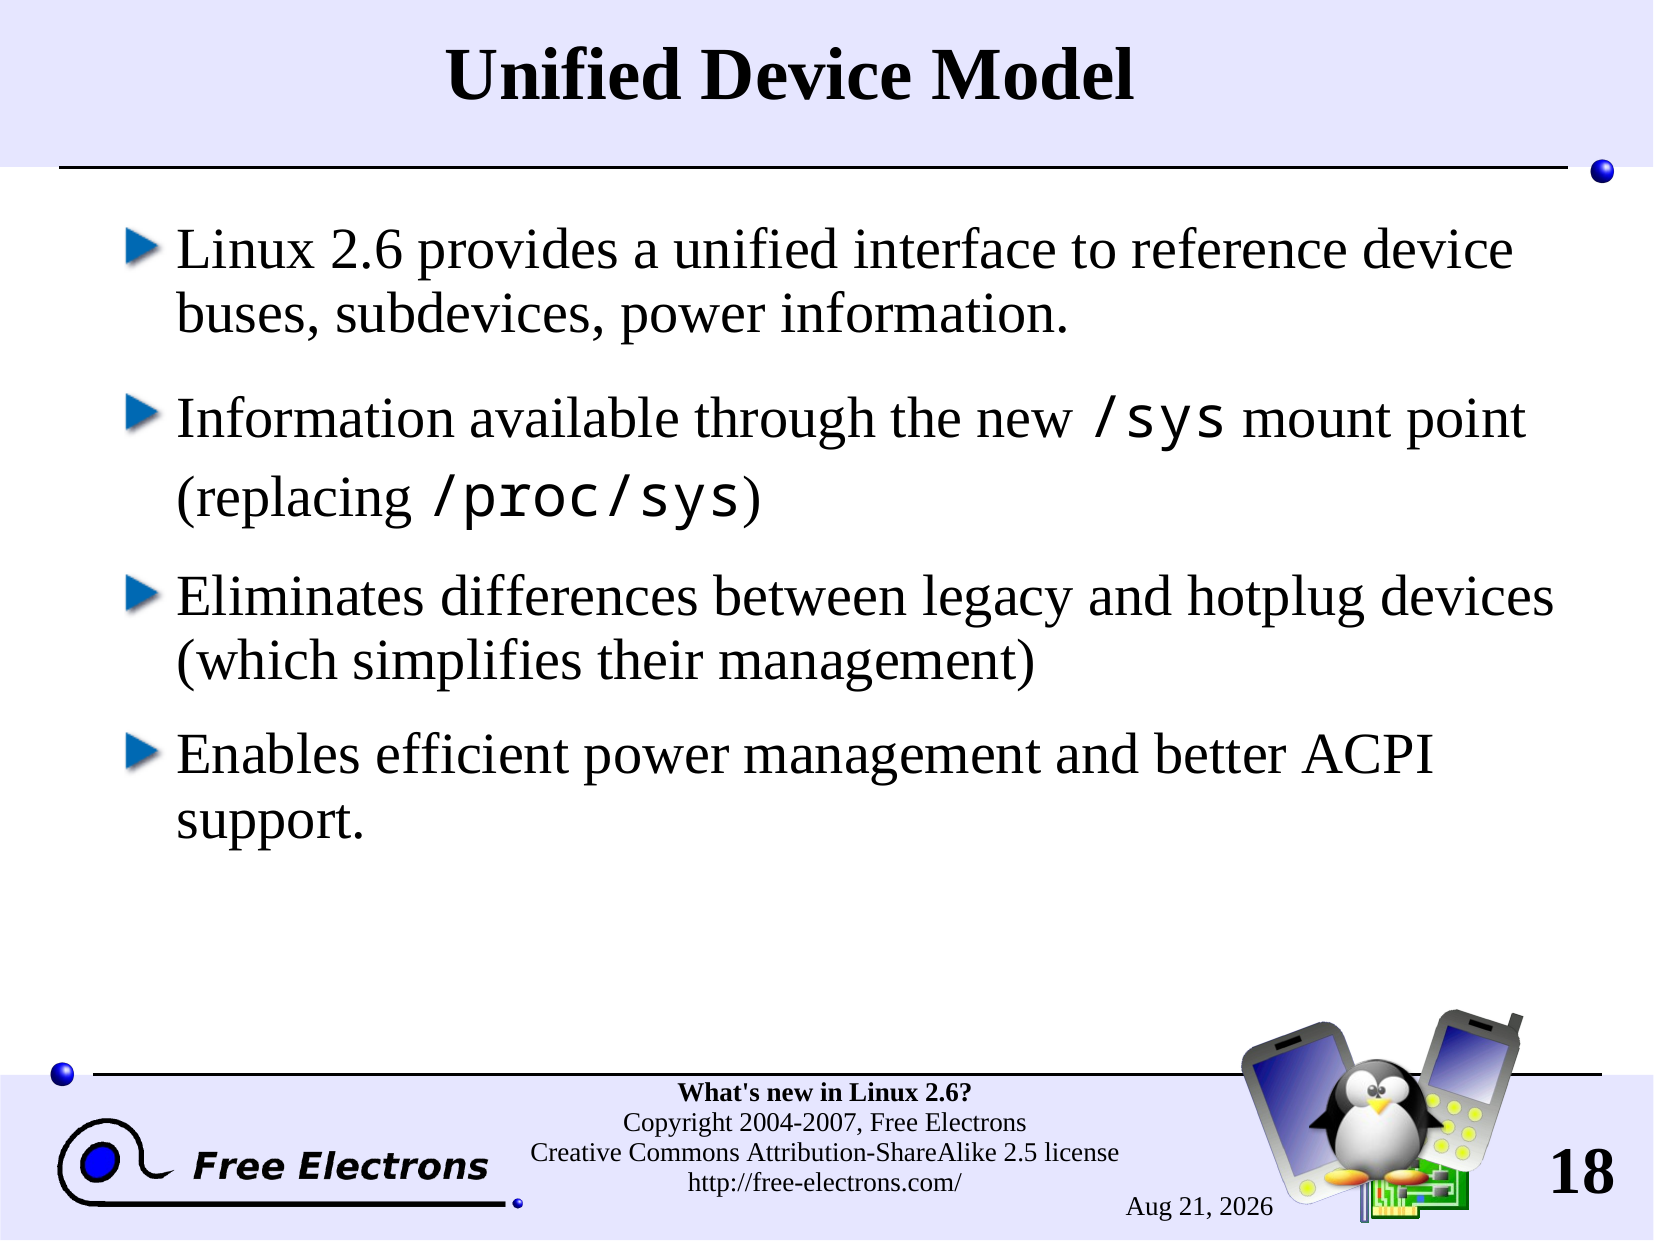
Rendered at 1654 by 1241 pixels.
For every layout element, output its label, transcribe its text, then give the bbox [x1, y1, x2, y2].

title Unified Device Model [0, 12, 1582, 138]
list Linux 2.6 provides a unified interface to reference device buses, subdevices, power information. Information available through the new /sys mount point (replacing /proc/sys) Eliminates differences between legacy and hotplug devices (which simplifies their management) Enables efficient power management and better ACPI support. [105, 216, 1618, 1066]
picture [50, 1107, 527, 1216]
picture [1231, 1066, 1521, 1241]
